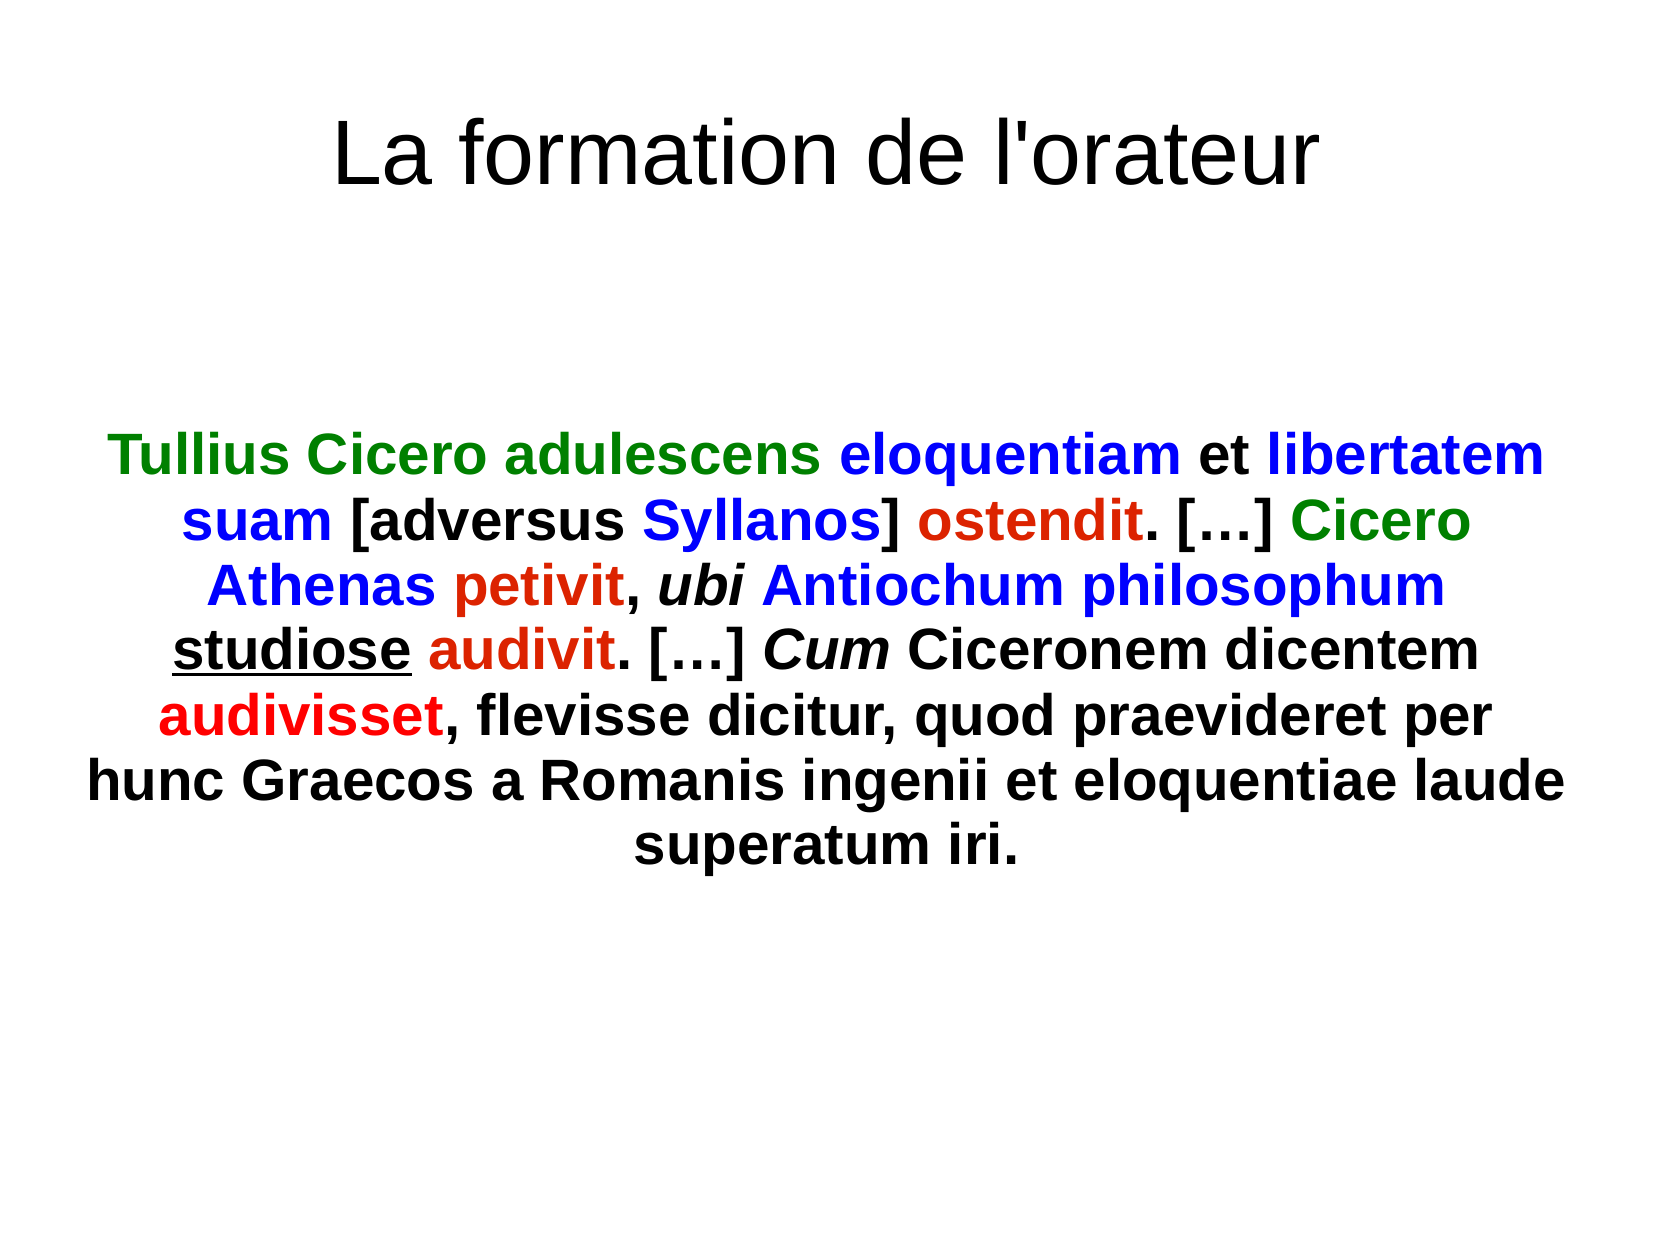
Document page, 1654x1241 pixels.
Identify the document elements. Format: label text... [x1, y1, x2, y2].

title La formation de l'orateur [82, 49, 1571, 257]
subtitle Tullius Cicero adulescens eloquentiam et libertatem suam [adversus Syllanos] ostendit. […] Cicero Athenas petivit, ubi Antiochum philosophum studiose audivit. […] Cum Ciceronem dicentem audivisset, flevisse dicitur, quod praevideret per hunc Graecos a Romanis ingenii et eloquentiae laude superatum iri. [82, 290, 1571, 1010]
